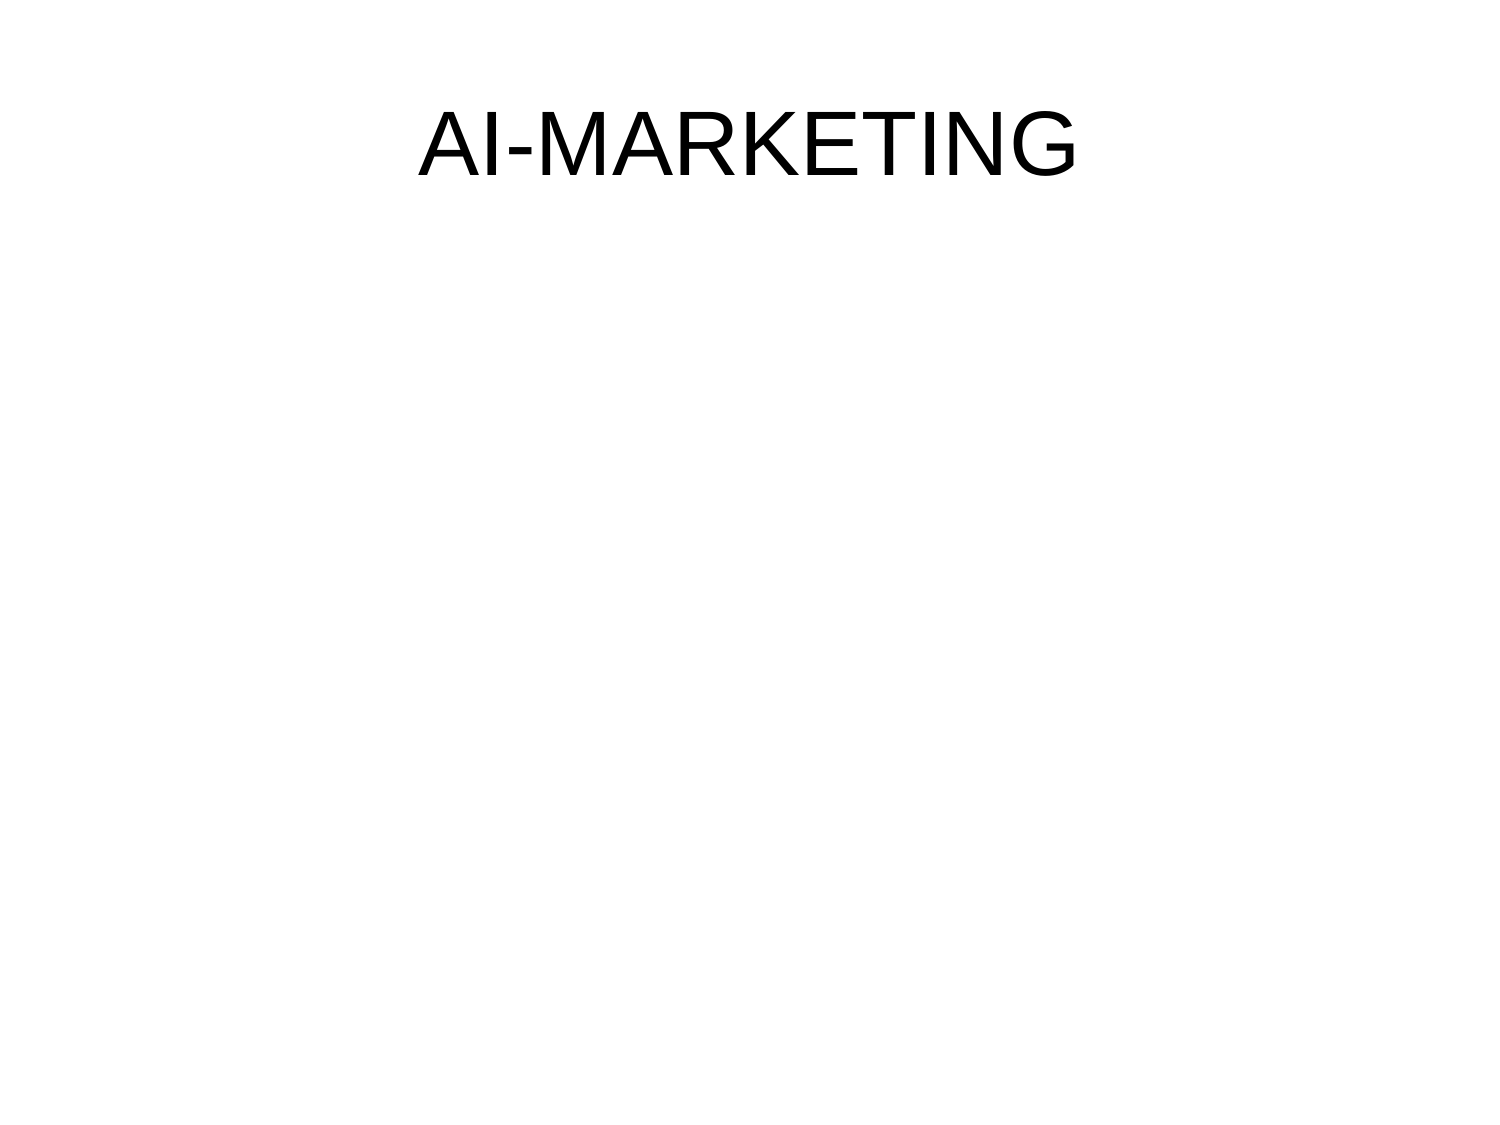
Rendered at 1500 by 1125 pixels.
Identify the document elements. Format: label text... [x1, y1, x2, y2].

title AI-MARKETING [75, 44, 1425, 233]
